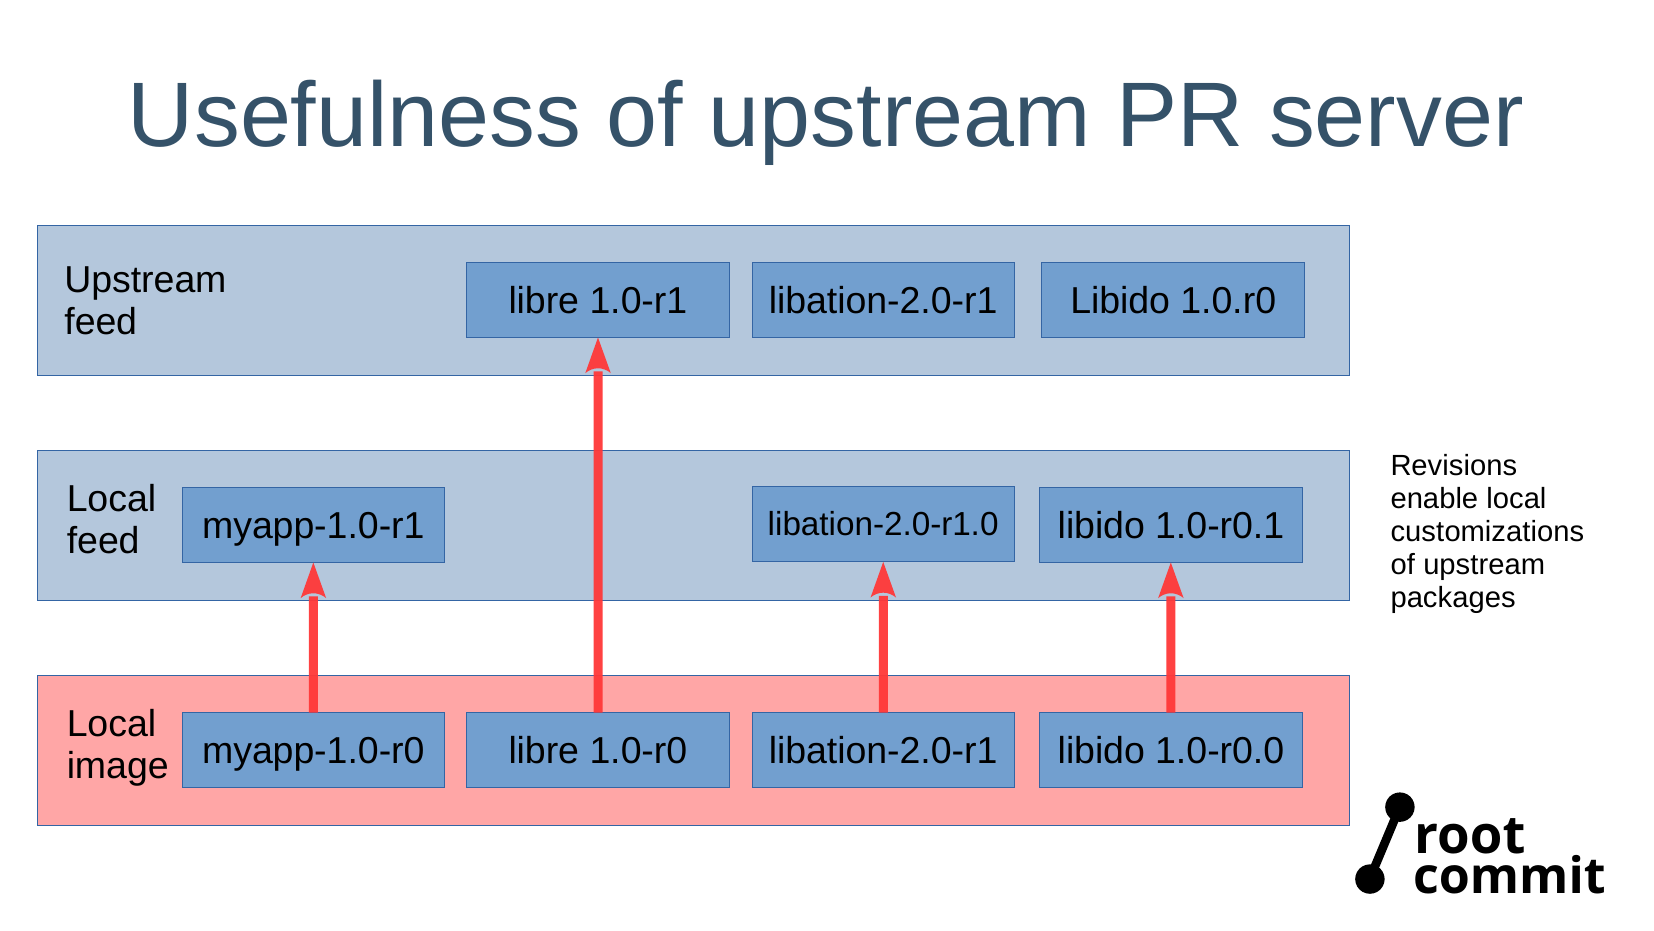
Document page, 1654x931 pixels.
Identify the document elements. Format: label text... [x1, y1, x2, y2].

text_box libation-2.0-r1 [752, 262, 1015, 338]
text_box libation-2.0-r1.0 [752, 486, 1015, 562]
text_box Local image [52, 694, 184, 794]
text_box Libido 1.0.r0 [1041, 262, 1305, 338]
text_box Upstream feed [49, 250, 242, 350]
text_box Revisions enable local customizations of upstream packages [1375, 442, 1599, 621]
text_box [37, 225, 1350, 376]
text_box Local feed [52, 469, 172, 587]
text_box [37, 675, 1350, 826]
text_box libre 1.0-r0 [466, 712, 730, 788]
text_box libre 1.0-r1 [466, 262, 730, 338]
text_box myapp-1.0-r0 [182, 712, 445, 788]
text_box libido 1.0-r0.1 [1039, 487, 1303, 563]
text_box myapp-1.0-r1 [182, 487, 445, 563]
title Usefulness of upstream PR server [82, 37, 1571, 193]
text_box [603, 450, 1350, 601]
text_box [37, 450, 593, 601]
text_box libation-2.0-r1 [752, 712, 1015, 788]
text_box libido 1.0-r0.0 [1039, 712, 1303, 788]
